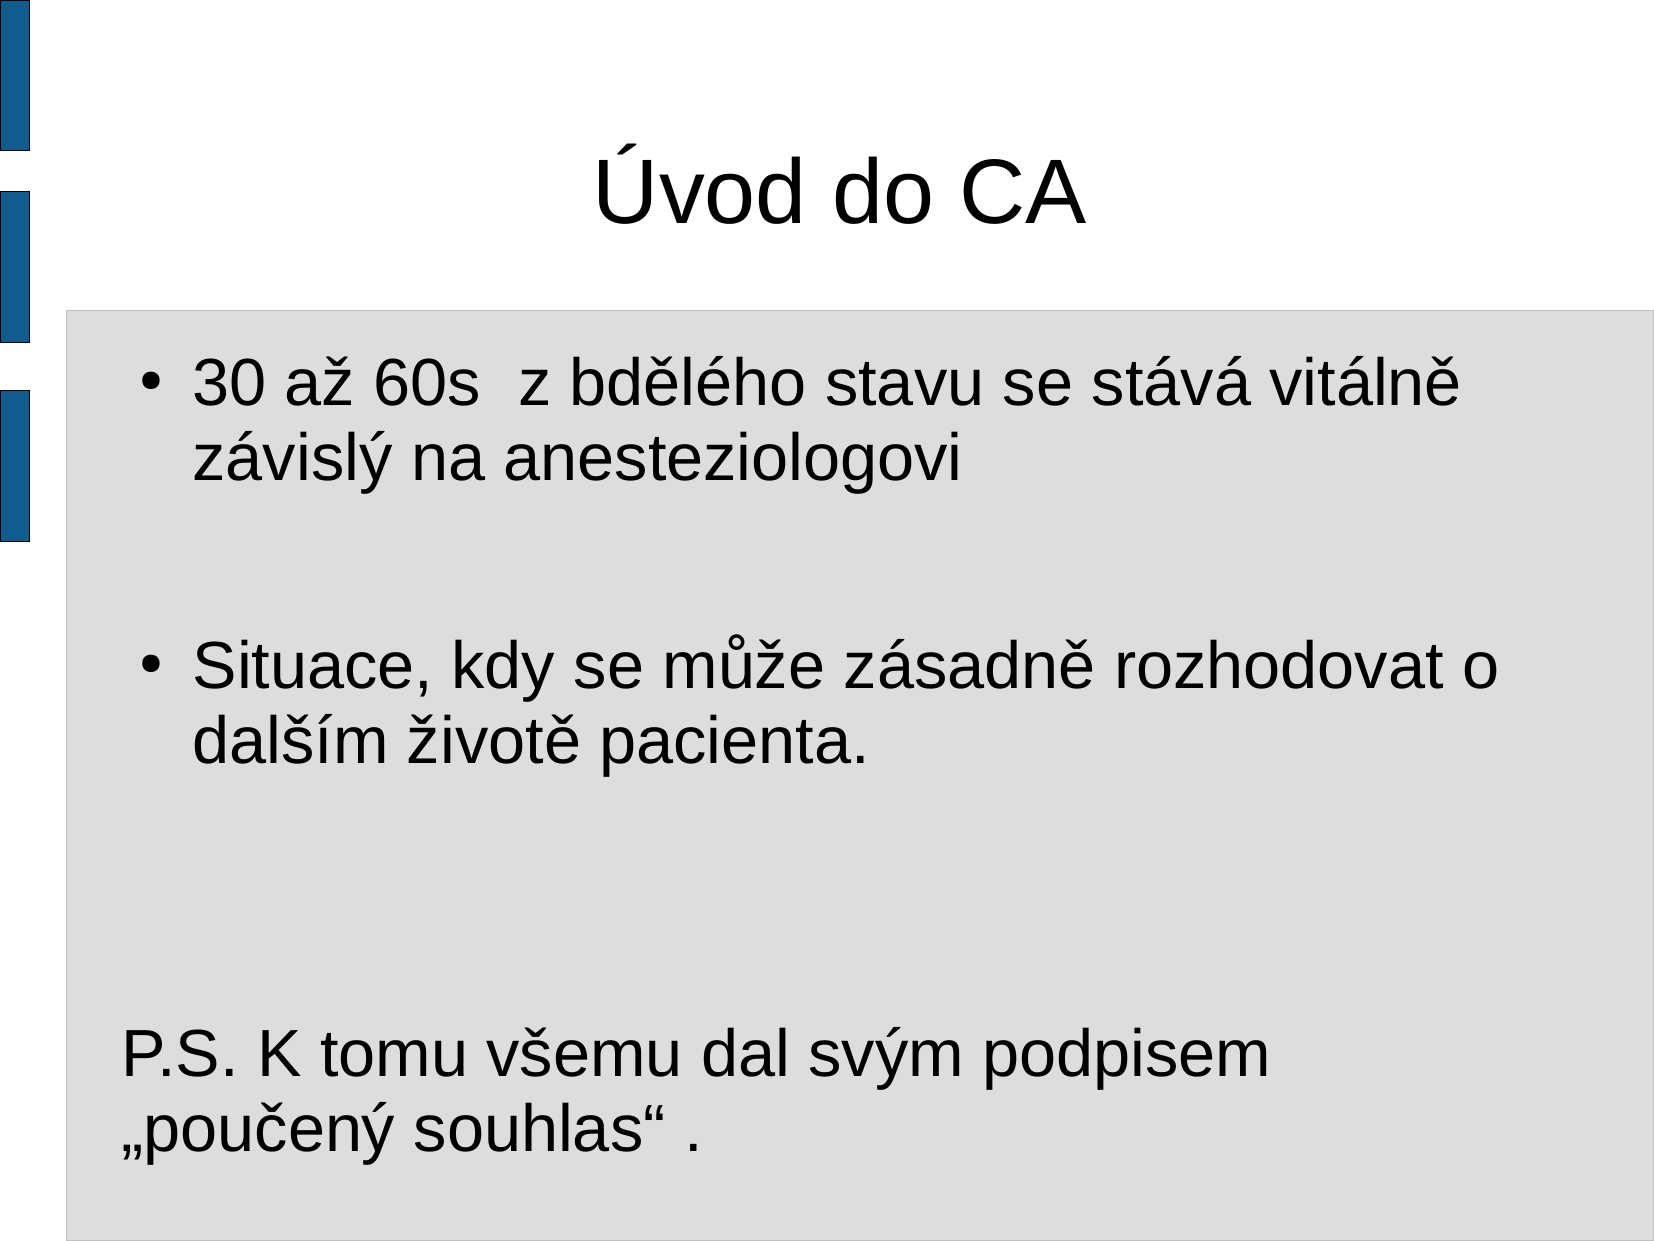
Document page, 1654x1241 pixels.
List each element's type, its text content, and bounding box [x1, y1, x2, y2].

title Úvod do CA [121, 91, 1534, 299]
list 30 až 60s z bdělého stavu se stává vitálně závislý na anesteziologovi Situace, kdy se může zásadně rozhodovat o dalším životě pacienta. P.S. K tomu všemu dal svým podpisem „poučený souhlas“ . [121, 344, 1534, 1166]
